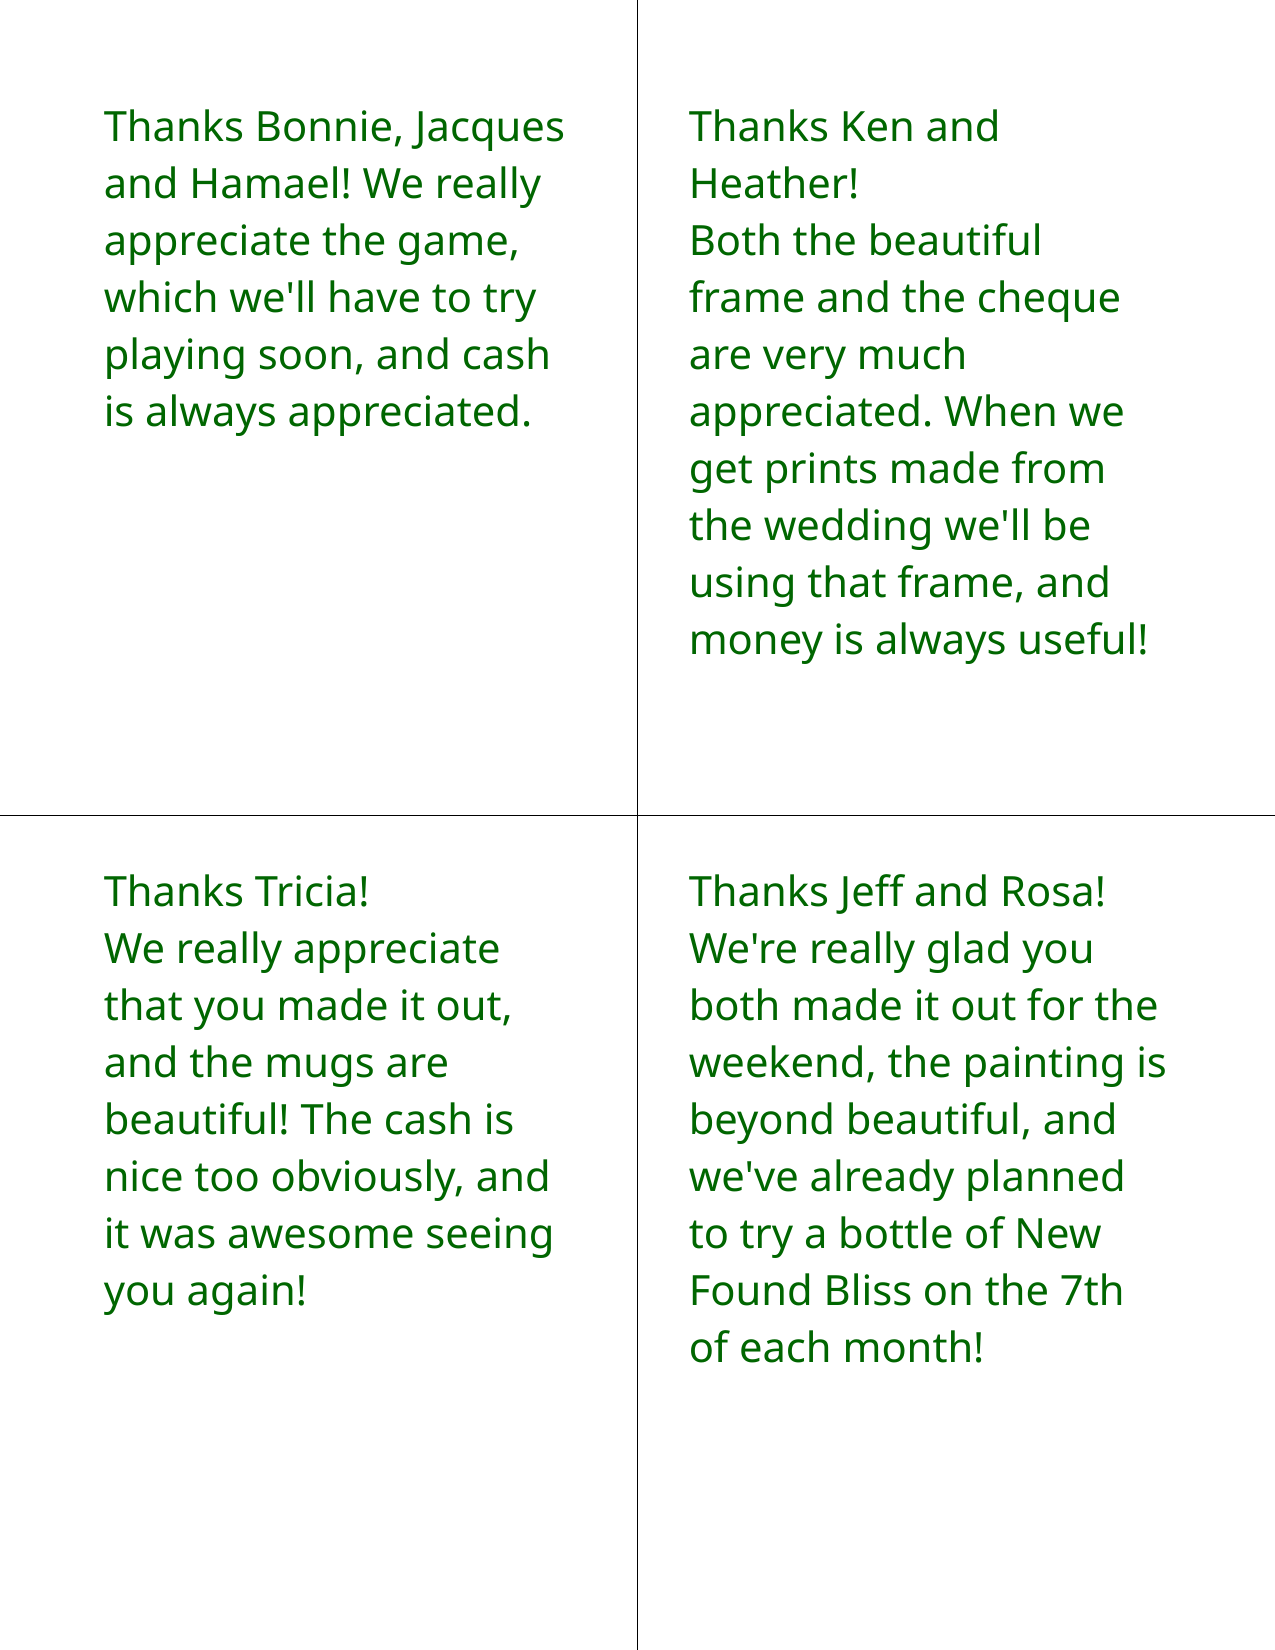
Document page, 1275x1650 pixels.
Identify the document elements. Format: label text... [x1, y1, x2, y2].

text_box Thanks Jeff and Rosa! We're really glad you both made it out for the weekend, the painting is beyond beautiful, and we've already planned to try a bottle of New Found Bliss on the 7th of each month! [674, 854, 1185, 1545]
text_box Thanks Tricia! We really appreciate that you made it out, and the mugs are beautiful! The cash is nice too obviously, and it was awesome seeing you again! [89, 854, 600, 1545]
text_box Thanks Bonnie, Jacques and Hamael! We really appreciate the game, which we'll have to try playing soon, and cash is always appreciated. [89, 89, 600, 780]
text_box Thanks Ken and Heather! Both the beautiful frame and the cheque are very much appreciated. When we get prints made from the wedding we'll be using that frame, and money is always useful! [674, 89, 1185, 780]
